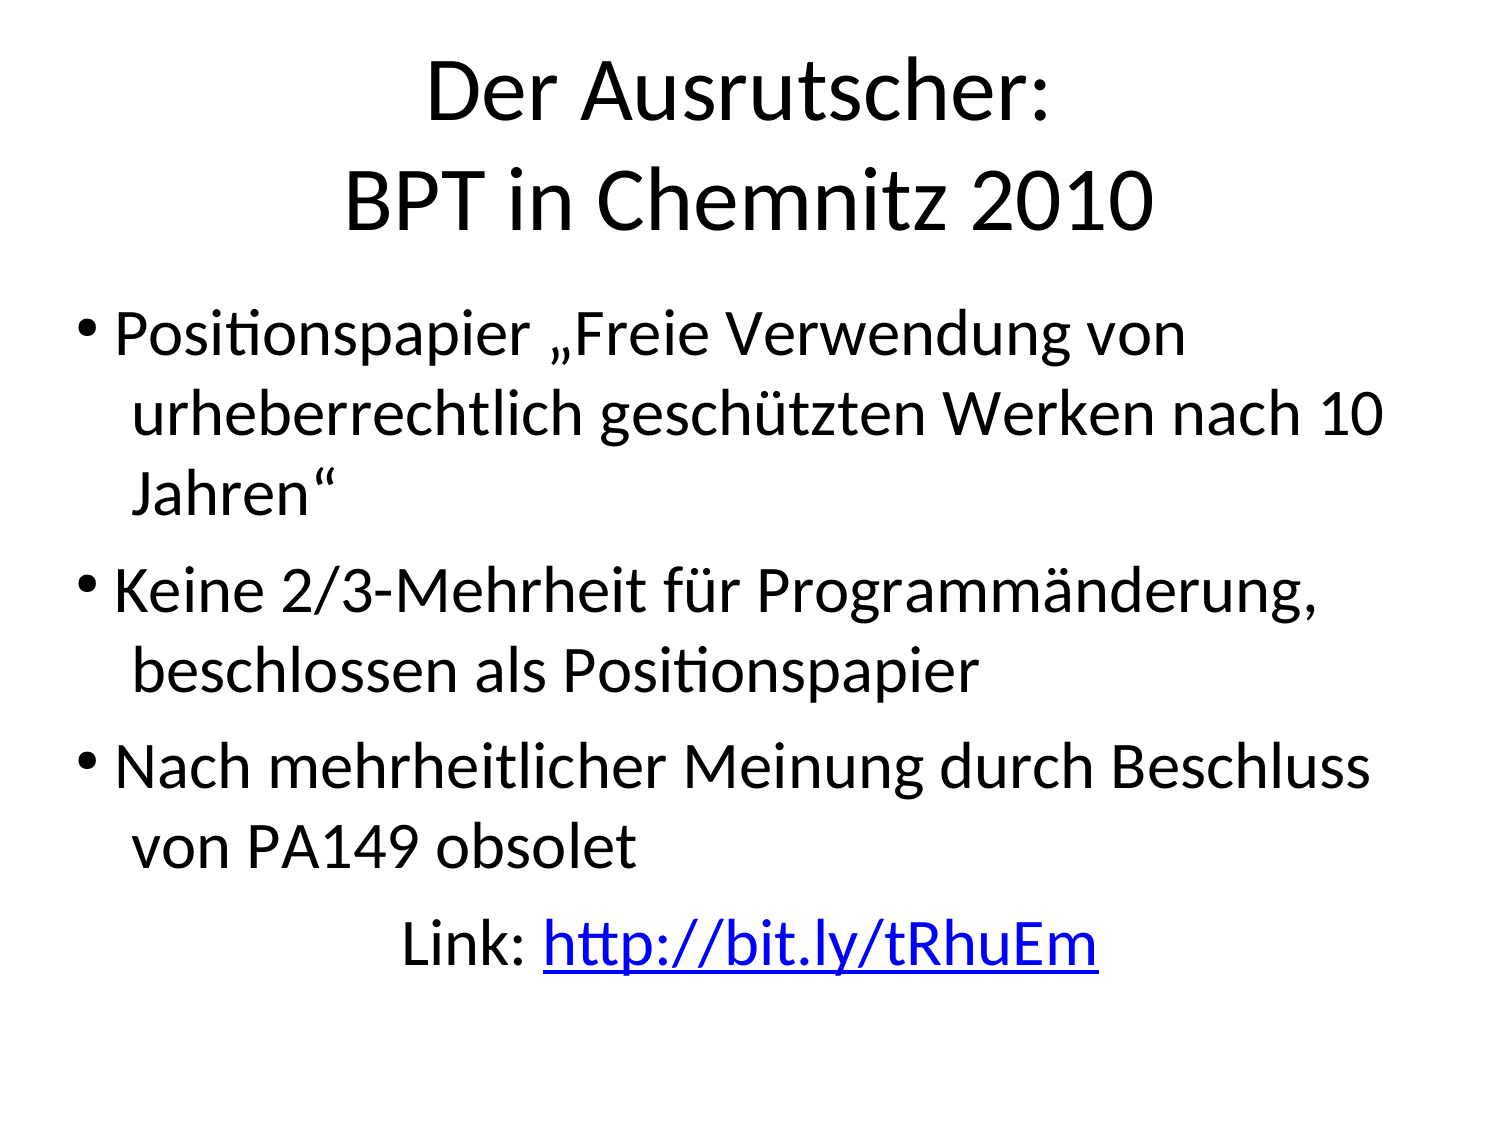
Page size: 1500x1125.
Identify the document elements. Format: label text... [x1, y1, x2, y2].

title Der Ausrutscher: BPT in Chemnitz 2010 [75, 21, 1426, 248]
subtitle Positionspapier „Freie Verwendung von urheberrechtlich geschützten Werken nach 10 Jahren“ Keine 2/3-Mehrheit für Programmänderung, beschlossen als Positionspapier Nach mehrheitlicher Meinung durch Beschluss von PA149 obsolet Link: http://bit.ly/tRhuEm [75, 248, 1426, 1019]
